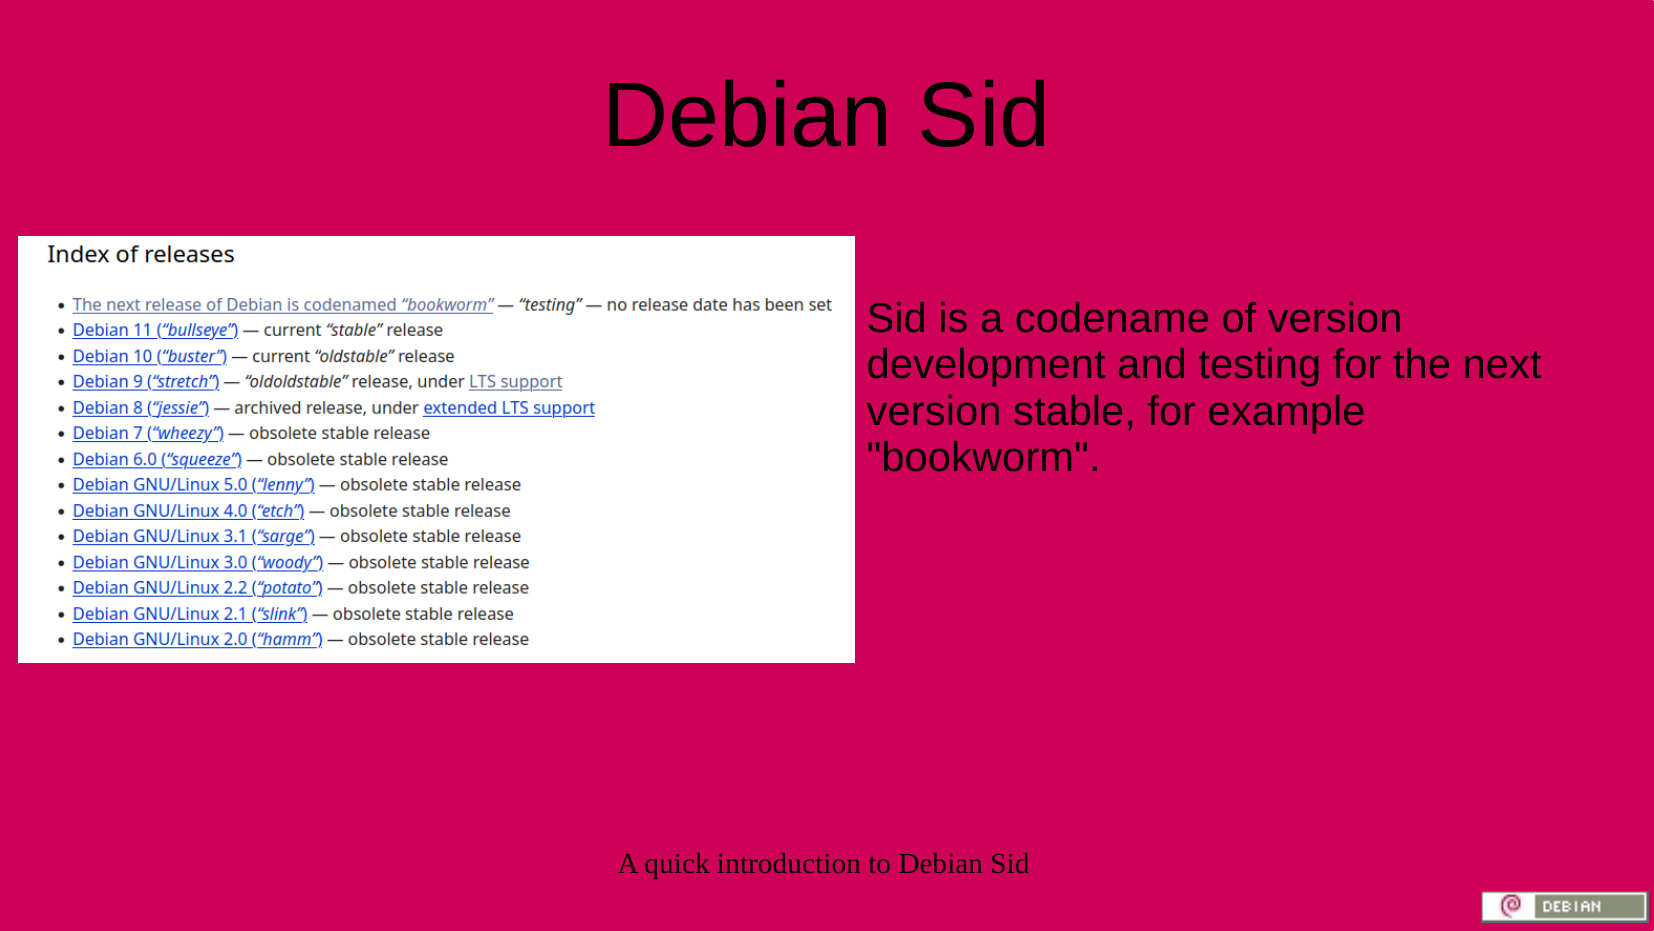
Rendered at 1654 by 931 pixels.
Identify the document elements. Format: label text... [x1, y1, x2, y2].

picture [1481, 891, 1649, 923]
list Sid is a codename of version development and testing for the next version stable, for example "bookworm". [795, 218, 1583, 704]
title Debian Sid [82, 37, 1571, 193]
picture [18, 236, 855, 663]
